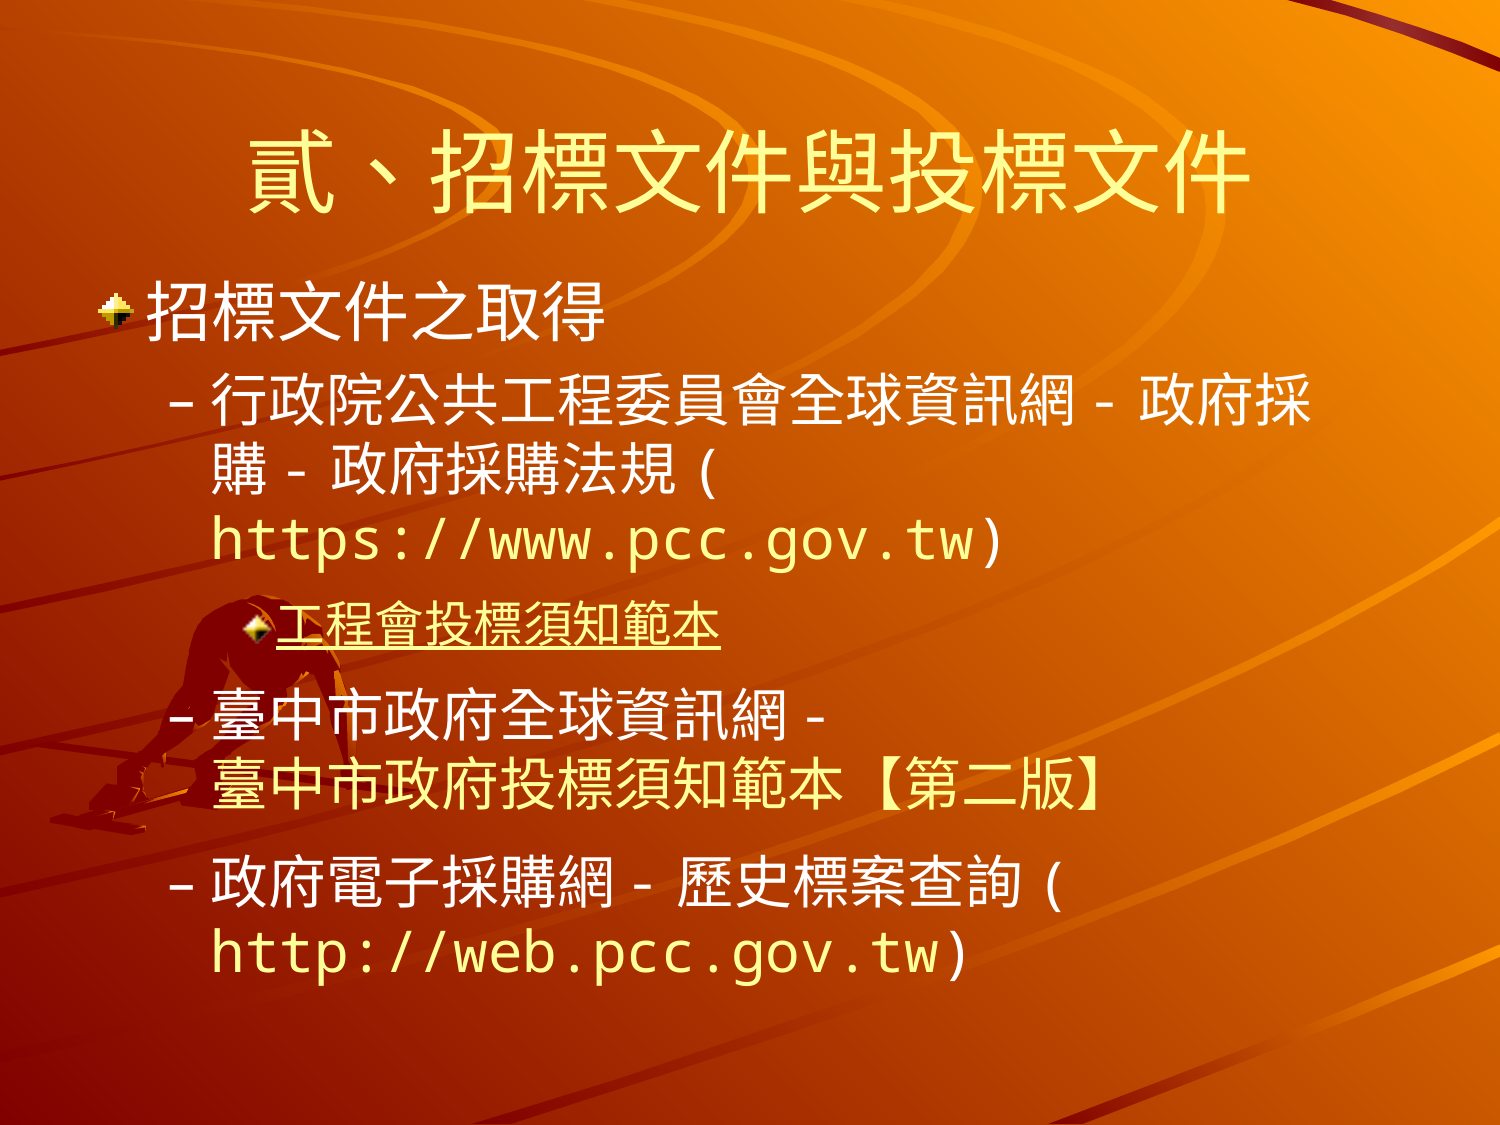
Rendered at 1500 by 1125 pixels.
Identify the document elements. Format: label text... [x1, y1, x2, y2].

title 貳、招標文件與投標文件 [75, 25, 1426, 233]
list 招標文件之取得 行政院公共工程委員會全球資訊網-政府採購-政府採購法規(https://www.pcc.gov.tw) 工程會投標須知範本 臺中市政府全球資訊網-臺中市政府投標須知範本【第二版】 政府電子採購網-歷史標案查詢(http://web.pcc.gov.tw) [75, 262, 1426, 1006]
